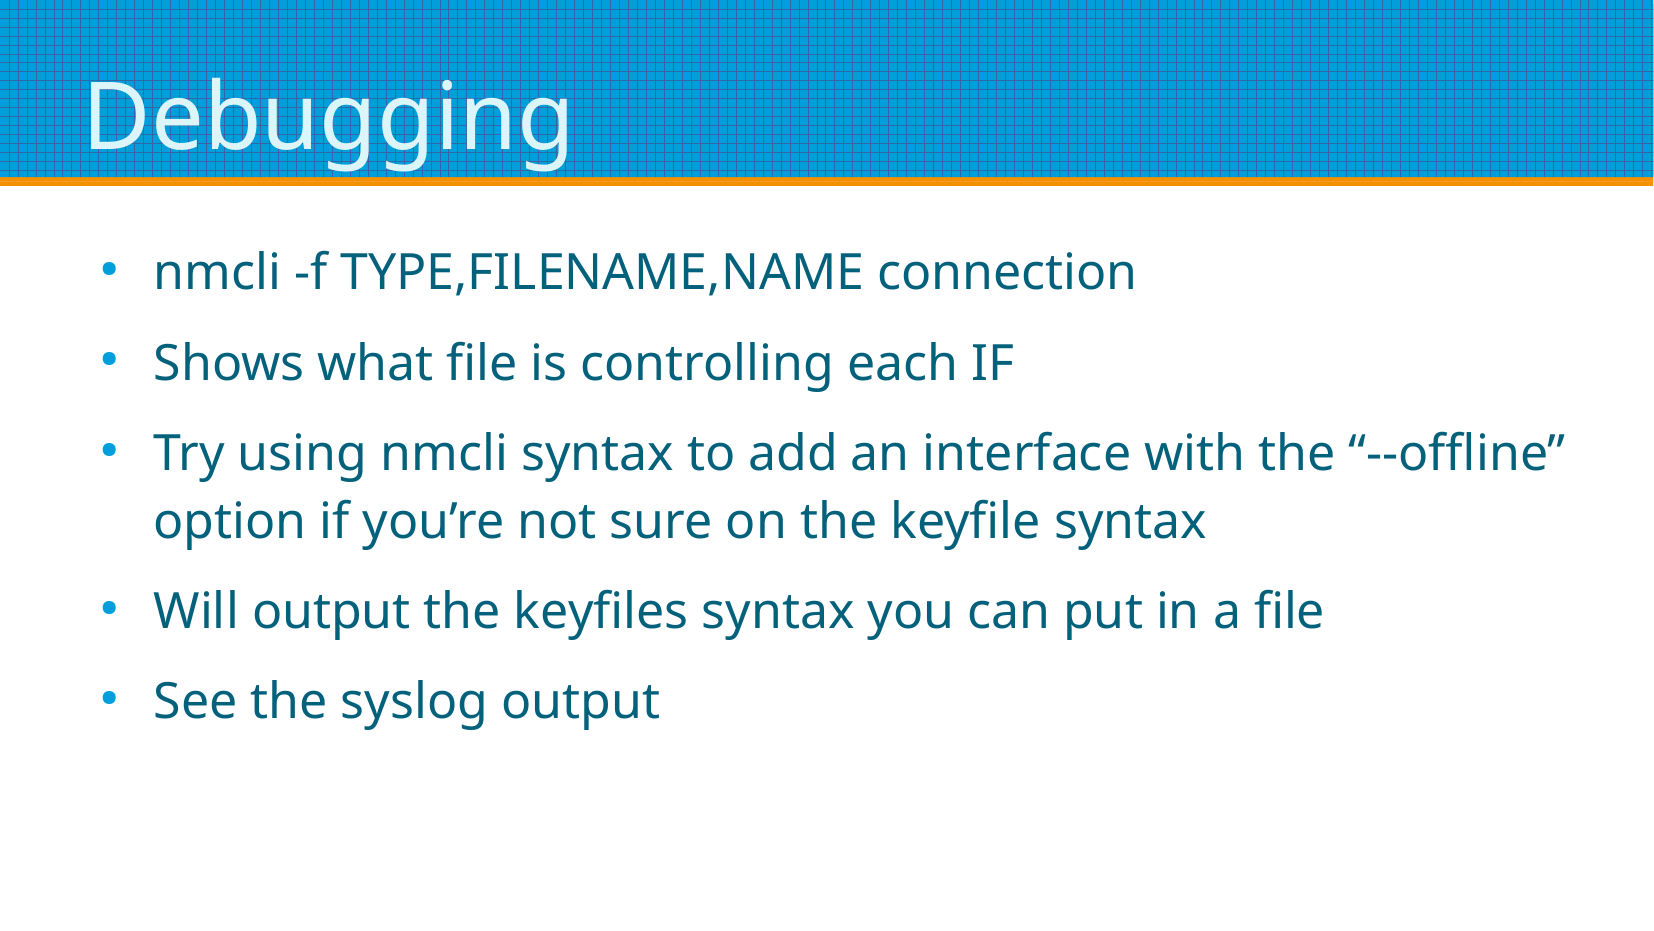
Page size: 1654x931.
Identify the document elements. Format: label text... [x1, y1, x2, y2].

list nmcli -f TYPE,FILENAME,NAME connection Shows what file is controlling each IF Try using nmcli syntax to add an interface with the “--offline” option if you’re not sure on the keyfile syntax Will output the keyfiles syntax you can put in a file See the syslog output [82, 236, 1571, 813]
title Debugging [82, 14, 1571, 178]
